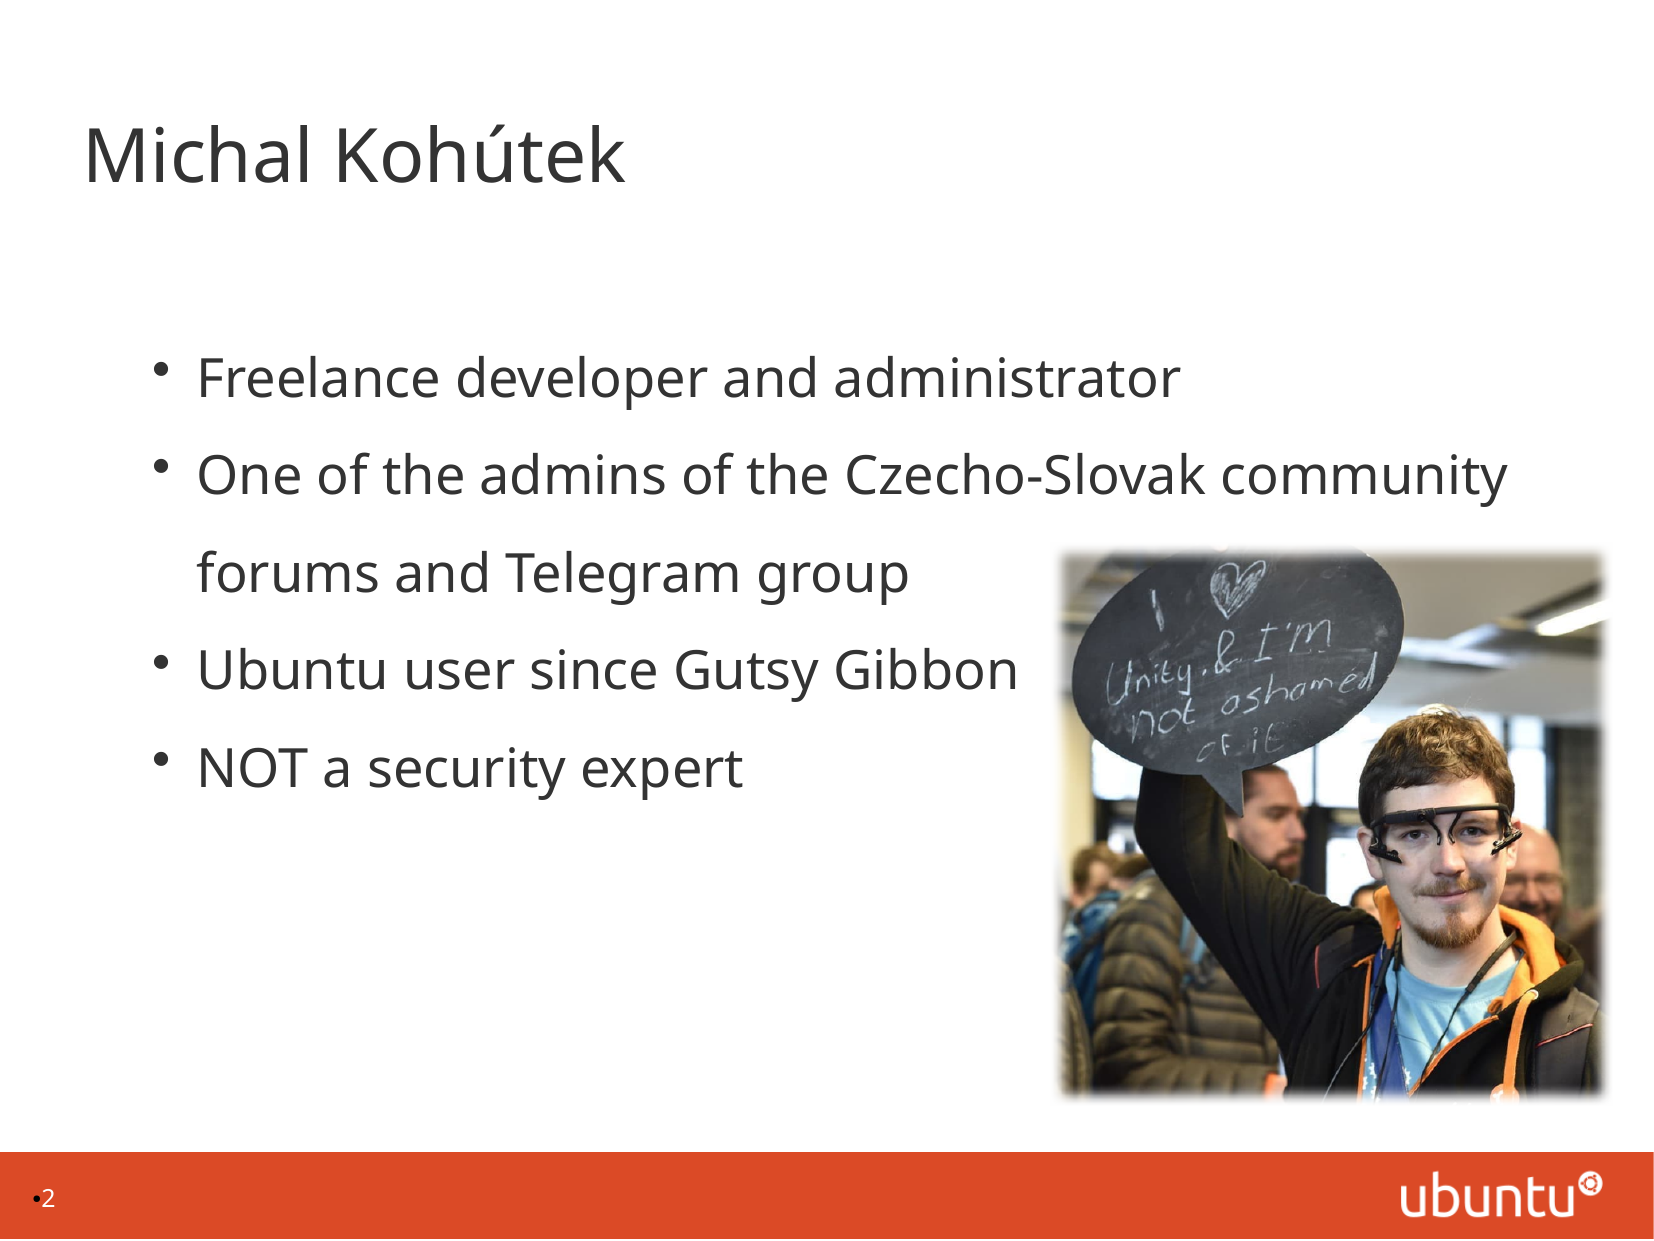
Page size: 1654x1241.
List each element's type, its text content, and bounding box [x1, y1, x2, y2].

picture [0, 1152, 1654, 1239]
list Freelance developer and administrator One of the admins of the Czecho-Slovak community forums and Telegram group Ubuntu user since Gutsy Gibbon NOT a security expert [87, 301, 1579, 1022]
title Michal Kohútek [82, 49, 1571, 257]
picture [1050, 542, 1613, 1106]
